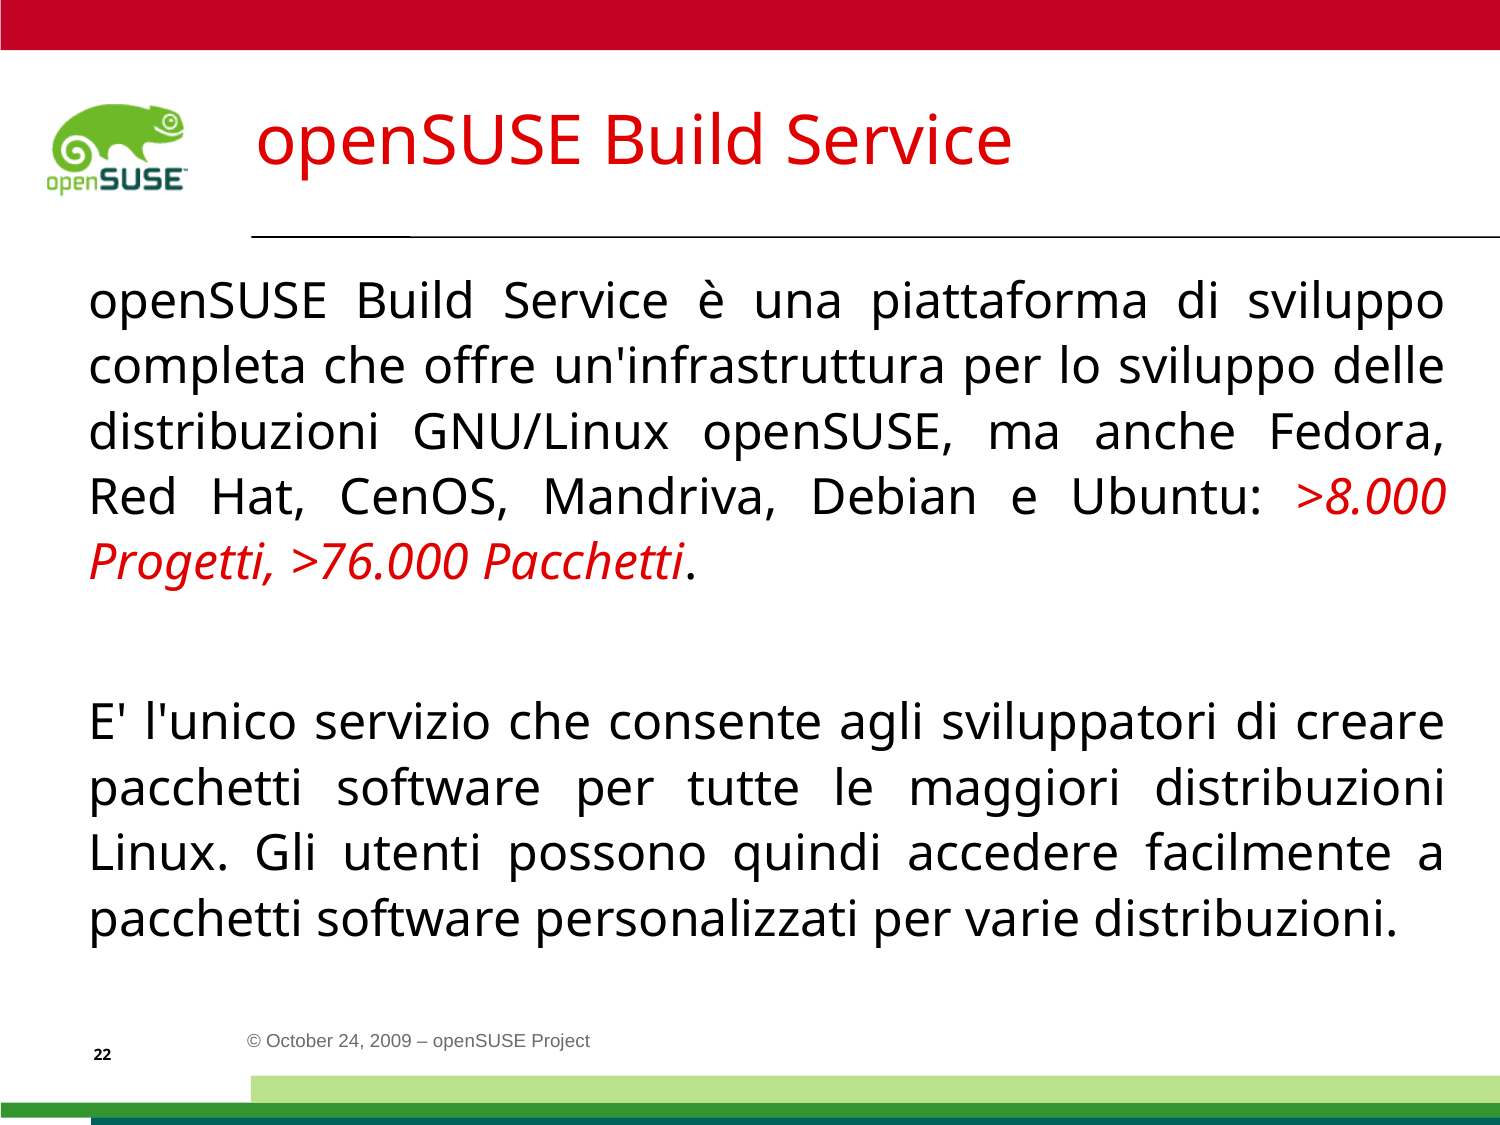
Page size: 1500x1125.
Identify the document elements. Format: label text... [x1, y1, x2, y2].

title openSUSE Build Service [255, 59, 1418, 221]
picture [47, 104, 188, 197]
list openSUSE Build Service è una piattaforma di sviluppo completa che offre un'infrastruttura per lo sviluppo delle distribuzioni GNU/Linux openSUSE, ma anche Fedora, Red Hat, CenOS, Mandriva, Debian e Ubuntu: >8.000 Progetti, >76.000 Pacchetti. E' l'unico servizio che consente agli sviluppatori di creare pacchetti software per tutte le maggiori distribuzioni Linux. Gli utenti possono quindi accedere facilmente a pacchetti software personalizzati per varie distribuzioni. [88, 265, 1447, 982]
